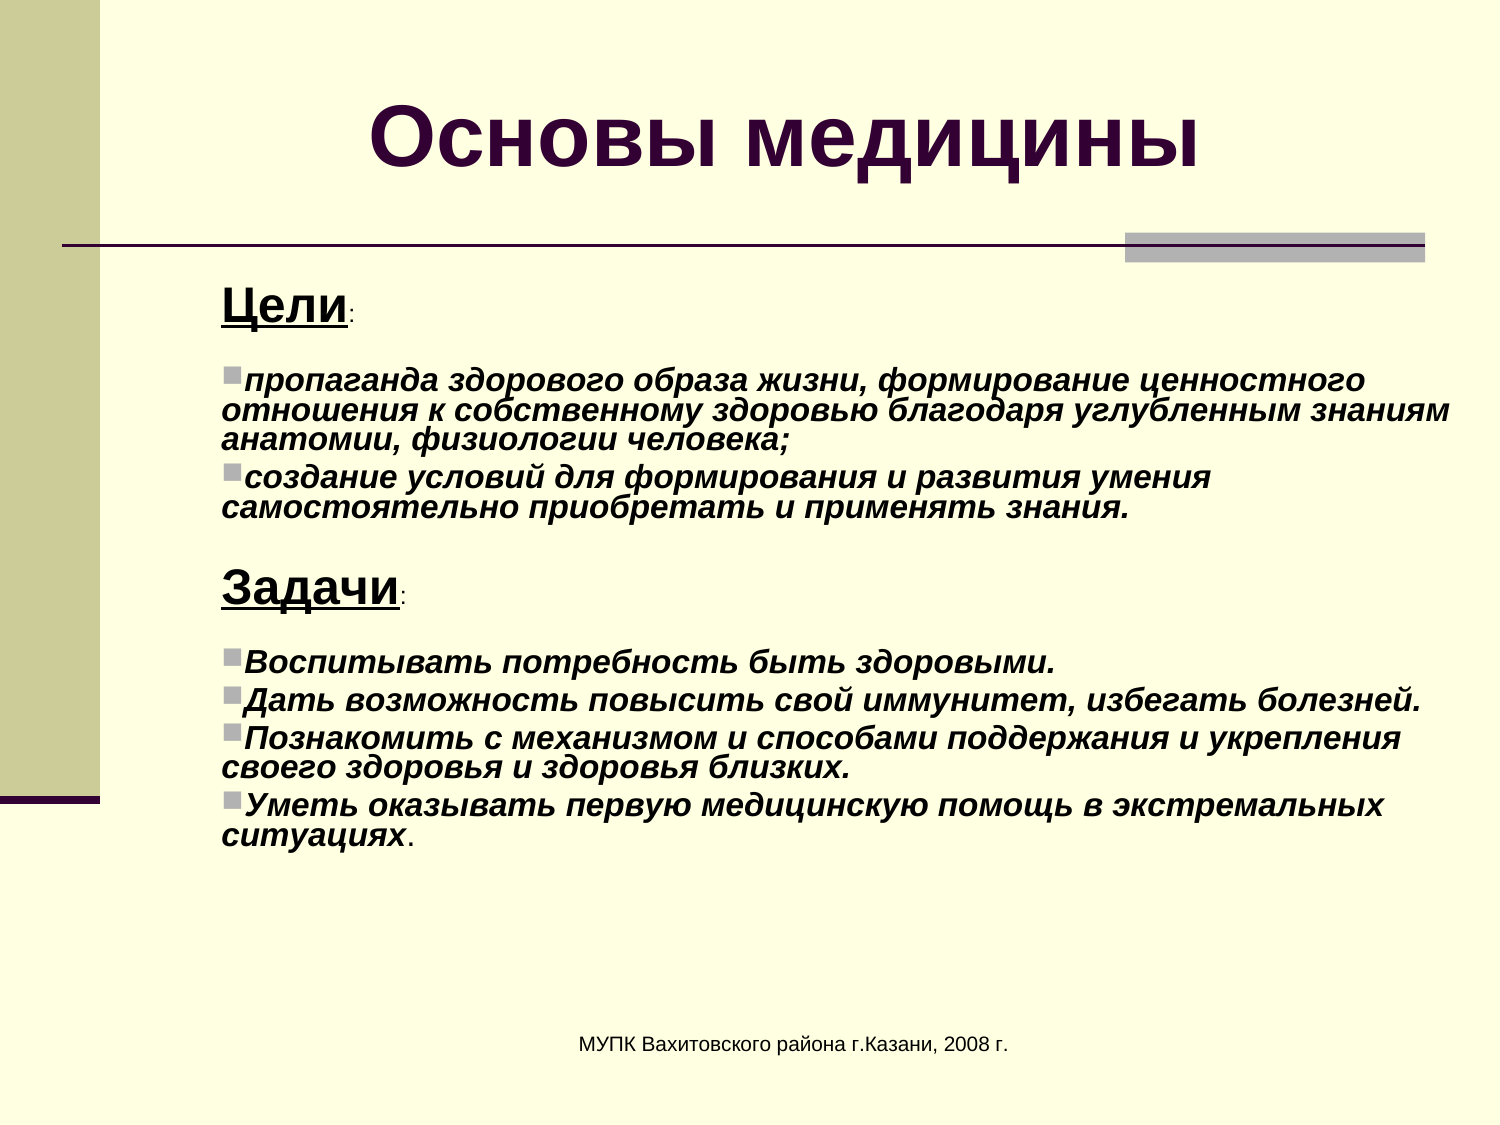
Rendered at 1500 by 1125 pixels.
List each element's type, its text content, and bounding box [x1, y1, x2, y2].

list Цели: пропаганда здорового образа жизни, формирование ценностного отношения к собственному здоровью благодаря углубленным знаниям анатомии, физиологии человека; создание условий для формирования и развития умения самостоятельно приобретать и применять знания. Задачи: Воспитывать потребность быть здоровыми. Дать возможность повысить свой иммунитет, избегать болезней. Познакомить с механизмом и способами поддержания и укрепления своего здоровья и здоровья близких. Уметь оказывать первую медицинскую помощь в экстремальных ситуациях. [147, 278, 1471, 988]
title Основы медицины [147, 42, 1423, 327]
